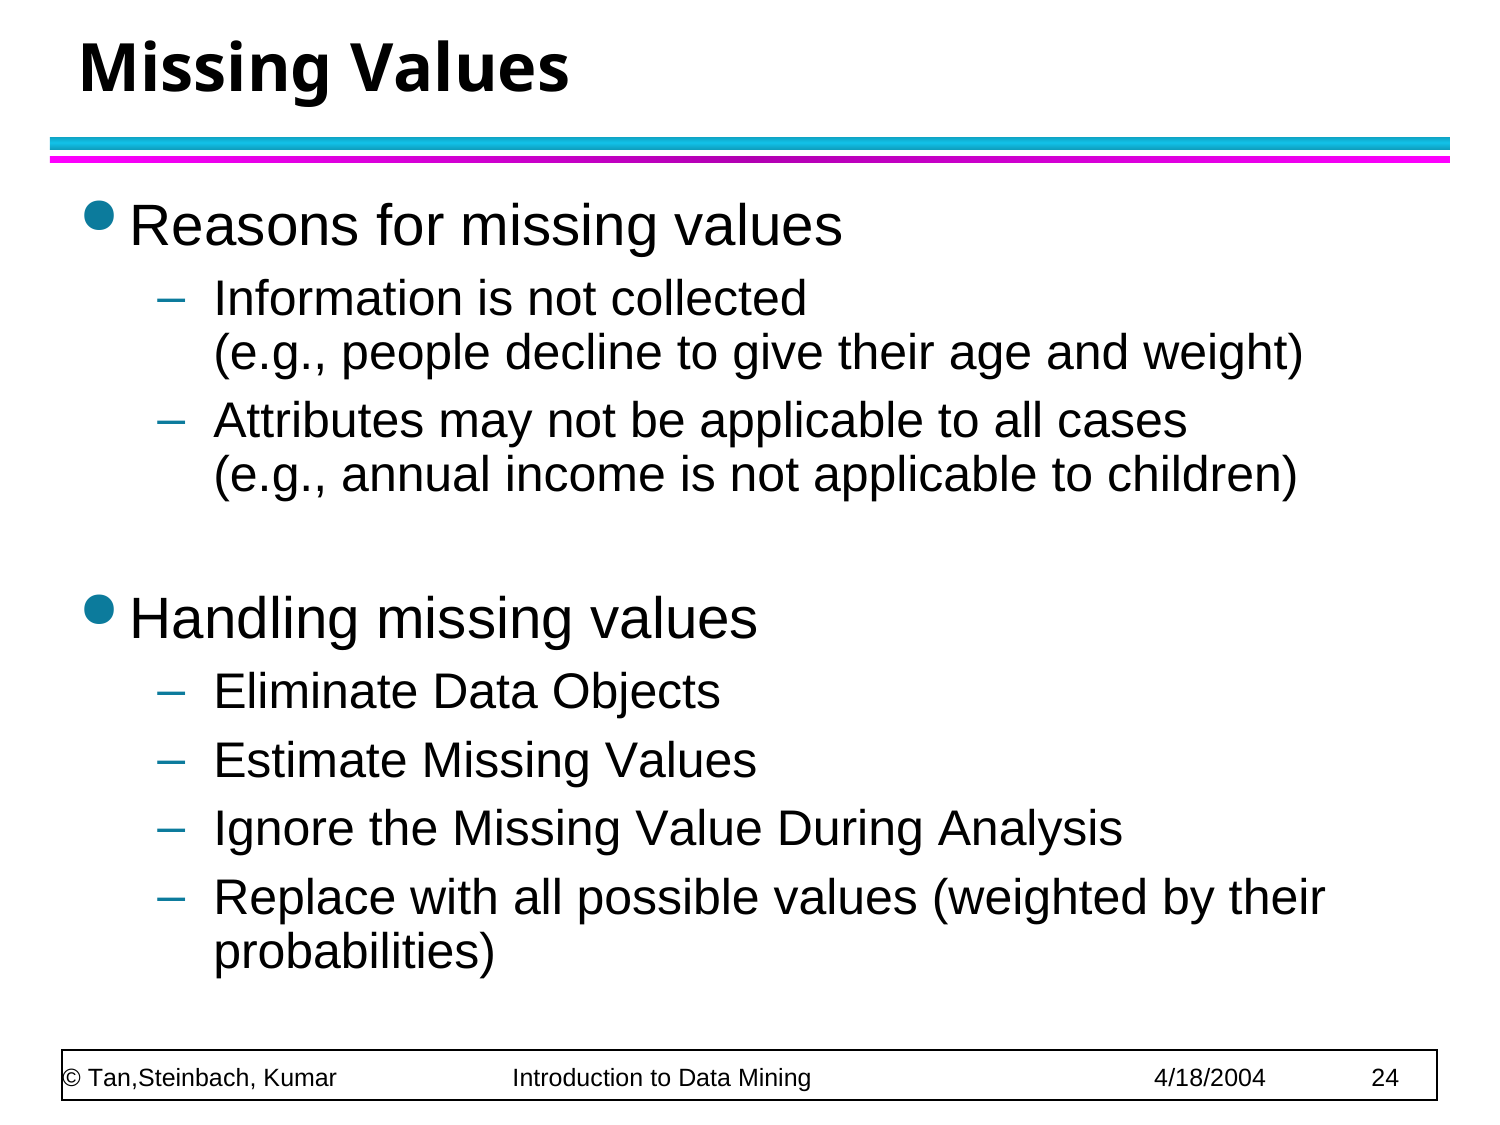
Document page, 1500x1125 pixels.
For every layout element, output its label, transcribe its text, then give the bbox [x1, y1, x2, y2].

list Reasons for missing values Information is not collected (e.g., people decline to give their age and weight) Attributes may not be applicable to all cases (e.g., annual income is not applicable to children) Handling missing values Eliminate Data Objects Estimate Missing Values Ignore the Missing Value During Analysis Replace with all possible values (weighted by their probabilities) [67, 187, 1432, 1038]
title Missing Values [62, 22, 1421, 113]
